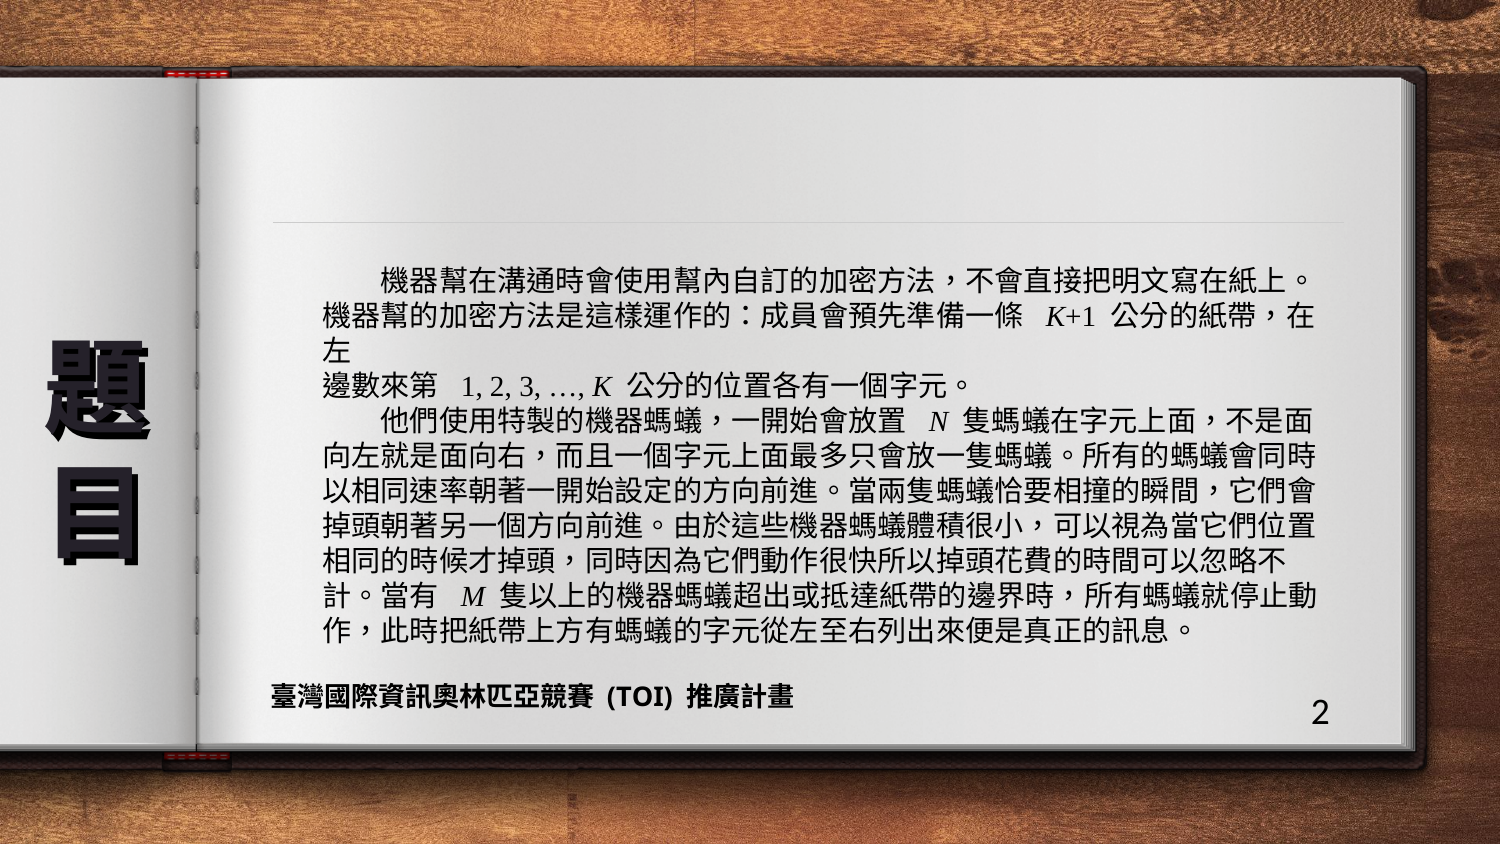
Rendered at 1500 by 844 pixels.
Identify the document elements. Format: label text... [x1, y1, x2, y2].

text_box [1295, 672, 1386, 737]
text_box 機器幫在溝通時會使用幫內自訂的加密方法，不會直接把明文寫在紙上。 機器幫的加密方法是這樣運作的：成員會預先準備一條 K+1 公分的紙帶，在左 邊數來第 1, 2, 3, …, K 公分的位置各有一個字元。 他們使用特製的機器螞蟻，一開始會放置 N 隻螞蟻在字元上面，不是面 向左就是面向右，而且一個字元上面最多只會放一隻螞蟻。所有的螞蟻會同時 以相同速率朝著一開始設定的方向前進。當兩隻螞蟻恰要相撞的瞬間，它們會 掉頭朝著另一個方向前進。由於這些機器螞蟻體積很小，可以視為當它們位置 相同的時候才掉頭，同時因為它們動作很快所以掉頭花費的時間可以忽略不 計。當有 M 隻以上的機器螞蟻超出或抵達紙帶的邊界時，所有螞蟻就停止動 作，此時把紙帶上方有螞蟻的字元從左至右列出來便是真正的訊息。 [307, 255, 1341, 655]
title 題 目 [28, 306, 210, 552]
